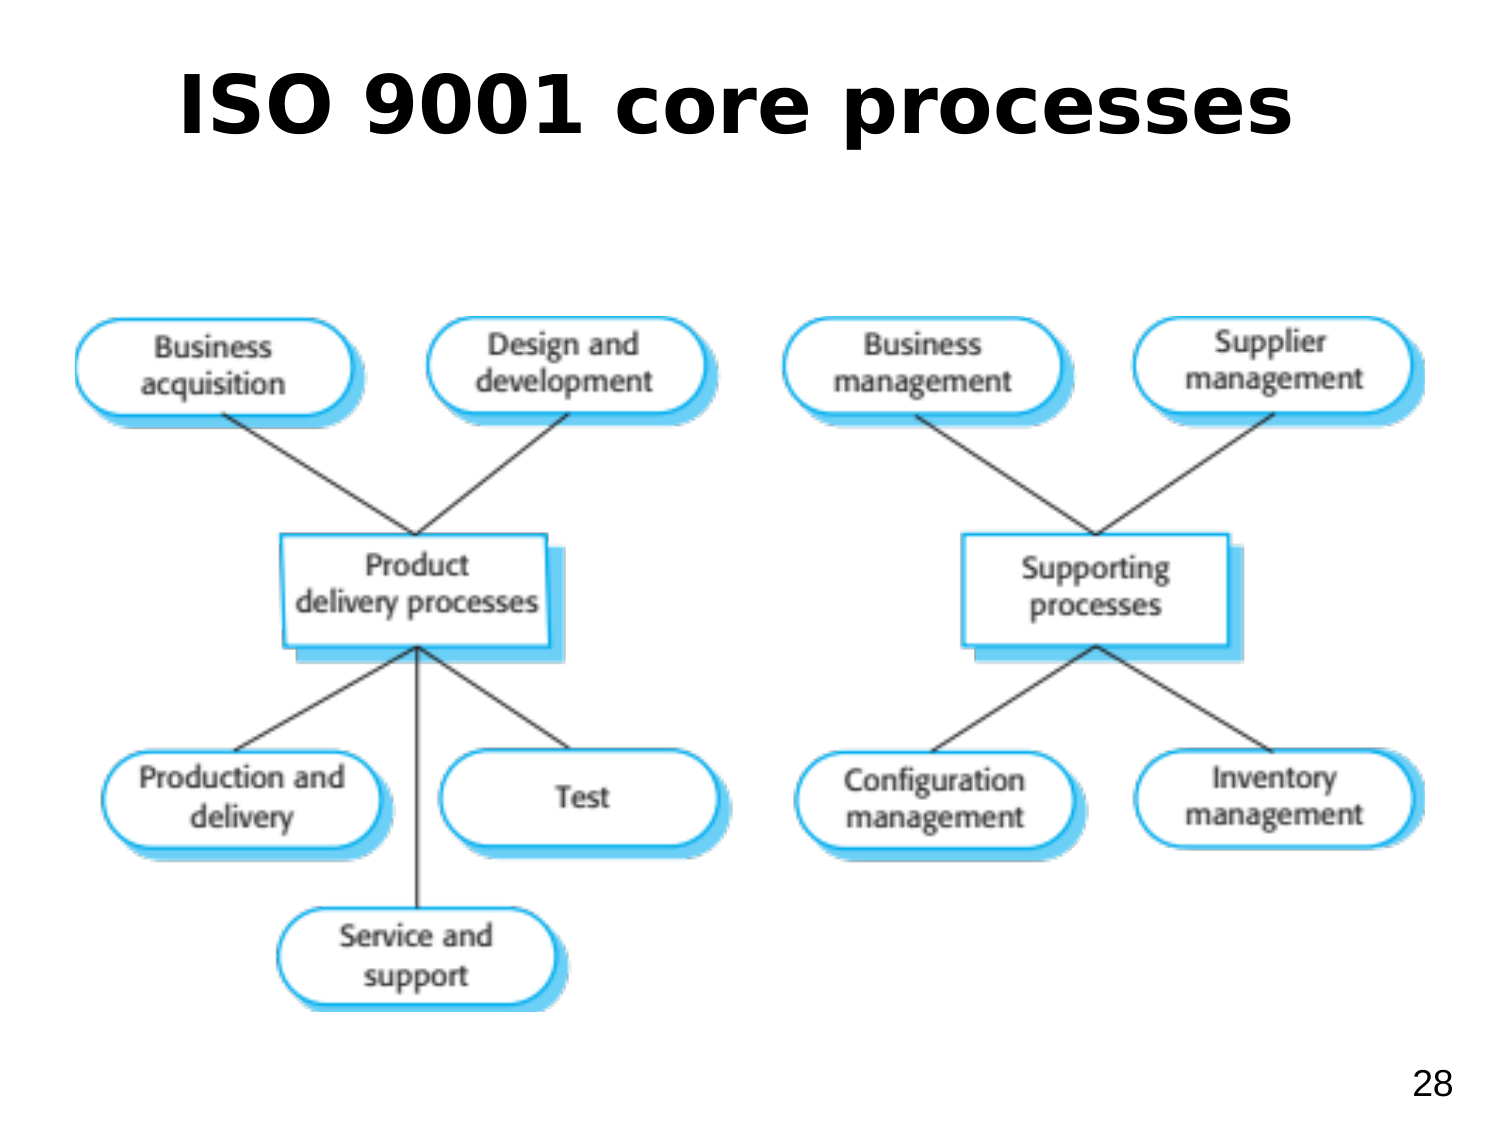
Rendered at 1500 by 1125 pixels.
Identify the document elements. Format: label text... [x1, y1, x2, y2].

title ISO 9001 core processes [75, 44, 1425, 177]
picture [74, 316, 1425, 1012]
